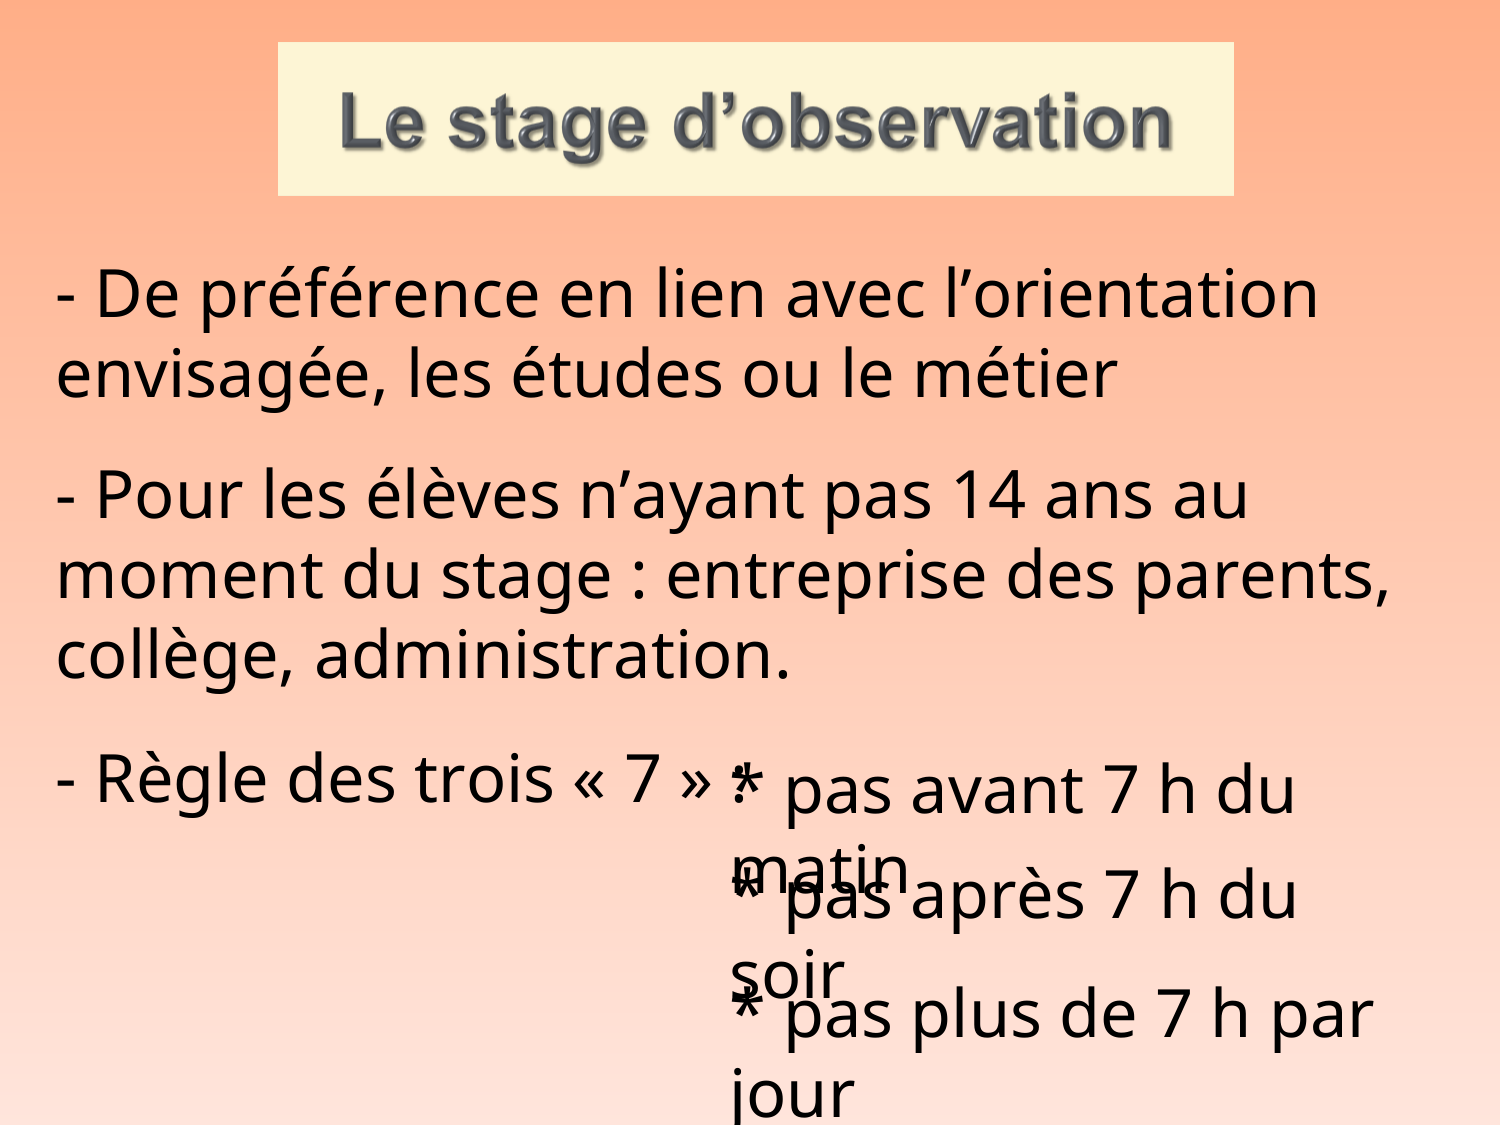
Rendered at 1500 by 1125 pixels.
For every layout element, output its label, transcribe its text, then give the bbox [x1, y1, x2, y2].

text_box Règle des trois « 7 » : [41, 727, 774, 824]
text_box * pas plus de 7 h par jour [714, 962, 1500, 1125]
picture [277, 41, 1235, 197]
text_box * pas après 7 h du soir [714, 844, 1447, 962]
text_box * pas avant 7 h du matin [714, 739, 1500, 915]
text_box - Pour les élèves n’ayant pas 14 ans au moment du stage : entreprise des parents, collège, administration. [41, 444, 1500, 700]
text_box De préférence en lien avec l’orientation envisagée, les études ou le métier [41, 243, 1500, 419]
